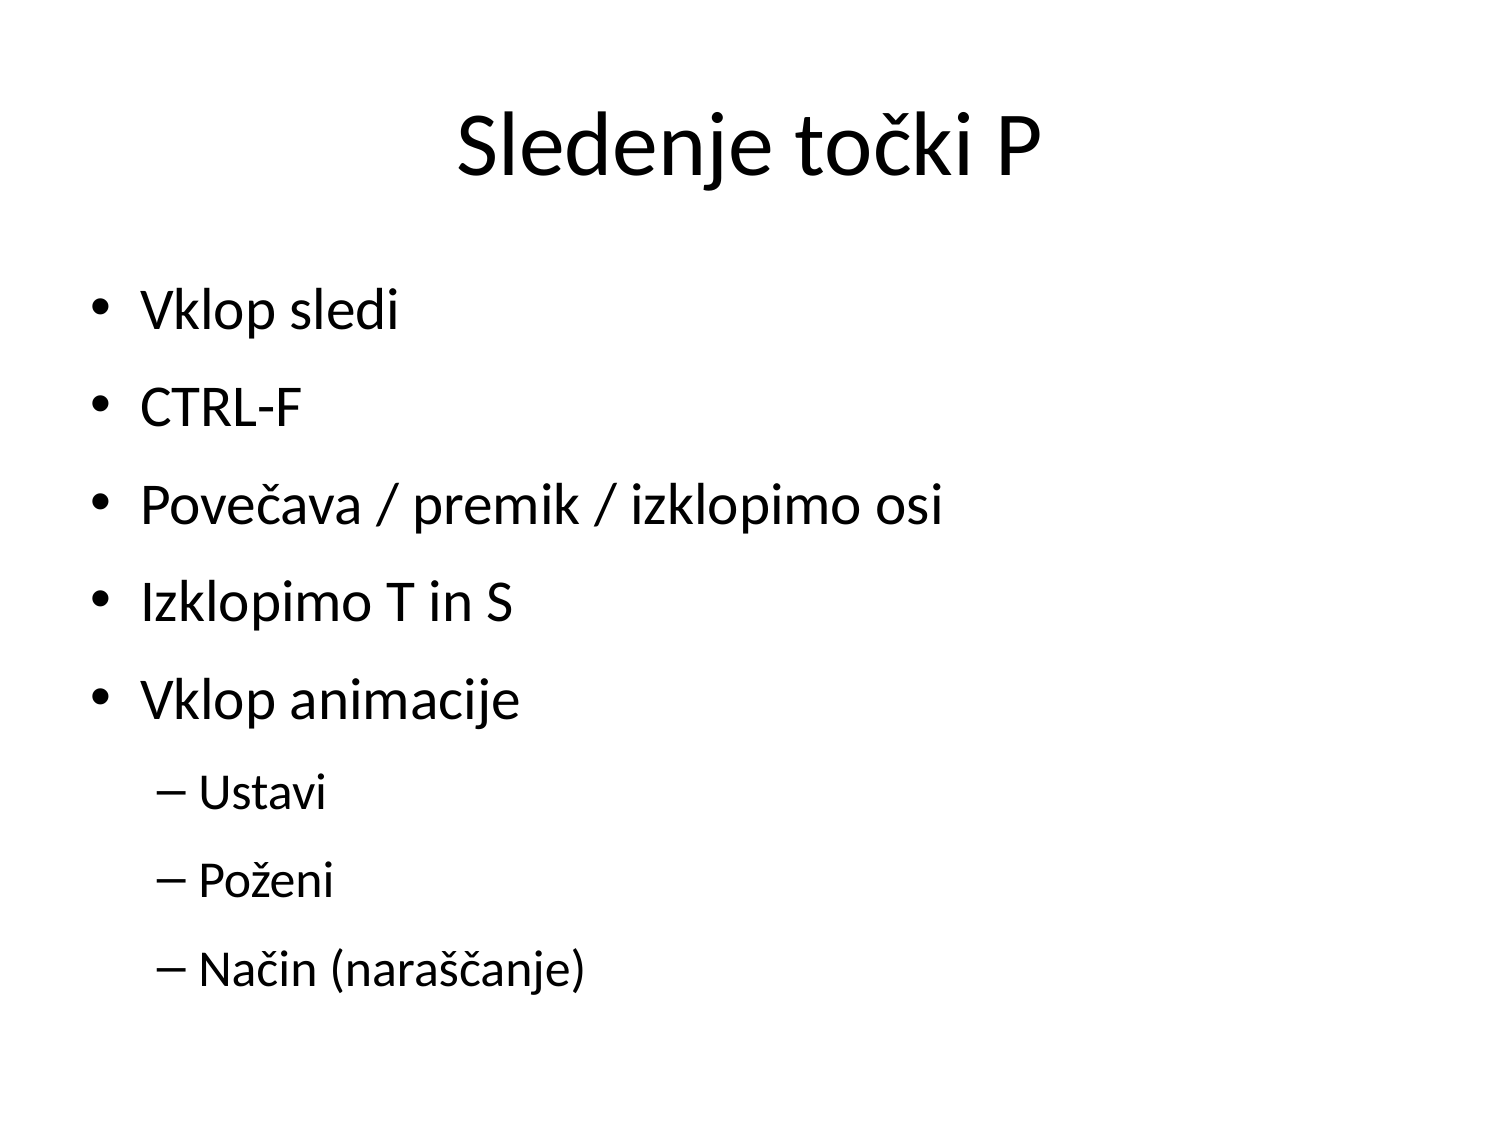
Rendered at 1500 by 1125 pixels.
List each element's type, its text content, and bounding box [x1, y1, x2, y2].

title Sledenje točki P [75, 45, 1425, 233]
list Vklop sledi CTRL-F Povečava / premik / izklopimo osi Izklopimo T in S Vklop animacije Ustavi Poženi Način (naraščanje) [75, 262, 1425, 1005]
